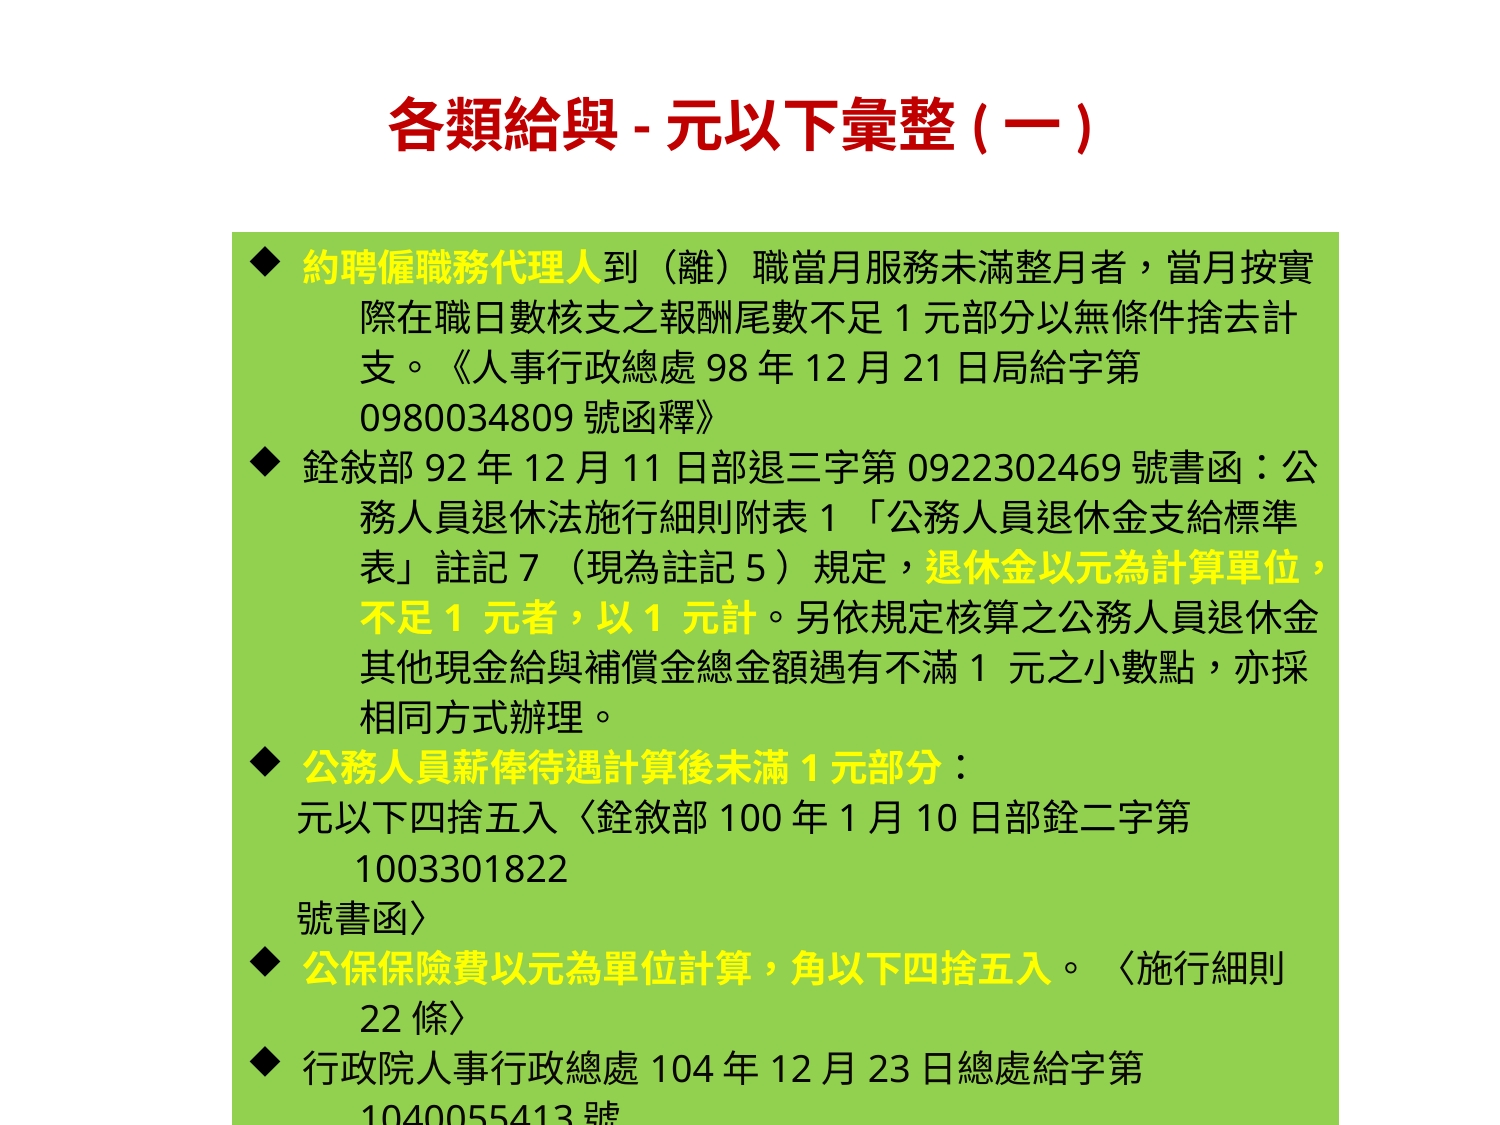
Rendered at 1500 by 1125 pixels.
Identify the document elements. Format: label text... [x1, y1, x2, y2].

text_box 約聘僱職務代理人到（離）職當月服務未滿整月者，當月按實際在職日數核支之報酬尾數不足1元部分以無條件捨去計支。《人事行政總處98年12月21日局給字第0980034809號函釋》 銓敍部92年12月11日部退三字第0922302469號書函：公務人員退休法施行細則附表1「公務人員退休金支給標準表」註記7（現為註記5）規定，退休金以元為計算單位，不足1 元者，以1 元計。另依規定核算之公務人員退休金其他現金給與補償金總金額遇有不滿1 元之小數點，亦採相同方式辦理。 公務人員薪俸待遇計算後未滿1元部分： 元以下四捨五入〈銓敘部100年1月10日部銓二字第1003301822 號書函〉 公保保險費以元為單位計算，角以下四捨五入。 〈施行細則22條〉 行政院人事行政總處104年12月23日總處給字第1040055413號 年終慰問金之計算方式以四捨五入進位方式辦理。 [232, 232, 1339, 1125]
title 各類給與-元以下彙整(一) [371, 42, 1324, 204]
